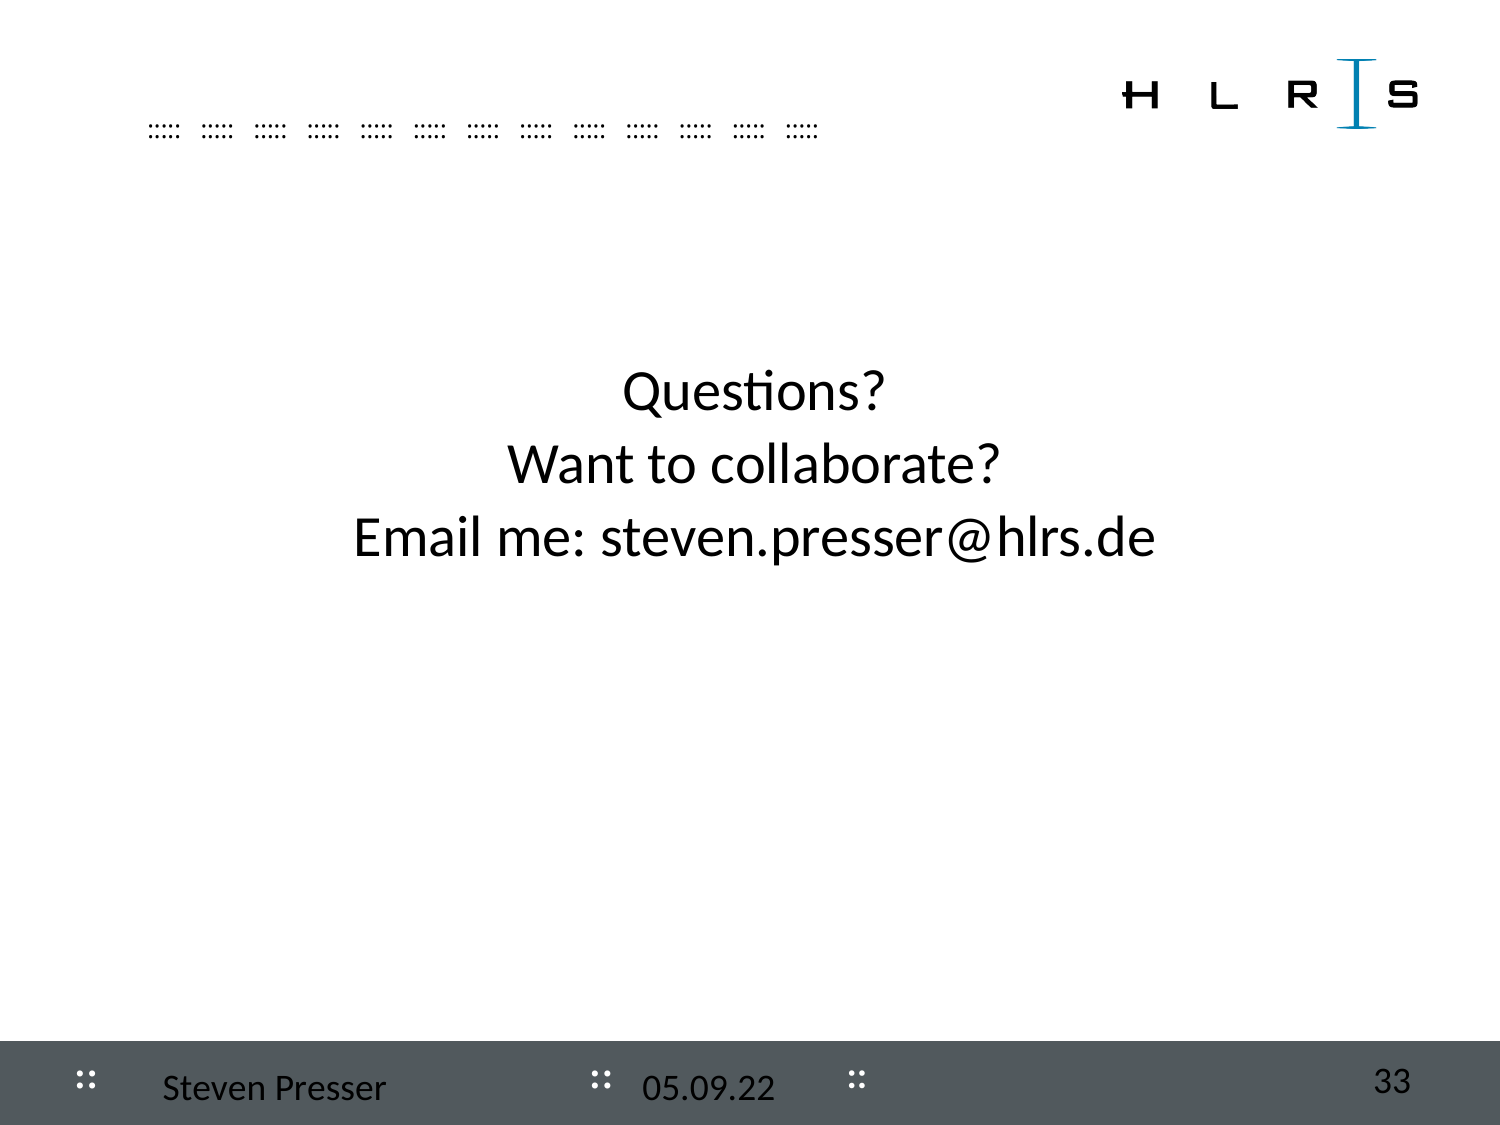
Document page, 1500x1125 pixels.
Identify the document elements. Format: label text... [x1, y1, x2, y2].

picture [1122, 59, 1353, 108]
picture [1360, 59, 1418, 108]
subtitle Questions? Want to collaborate? Email me: steven.presser@hlrs.de [46, 108, 1464, 829]
